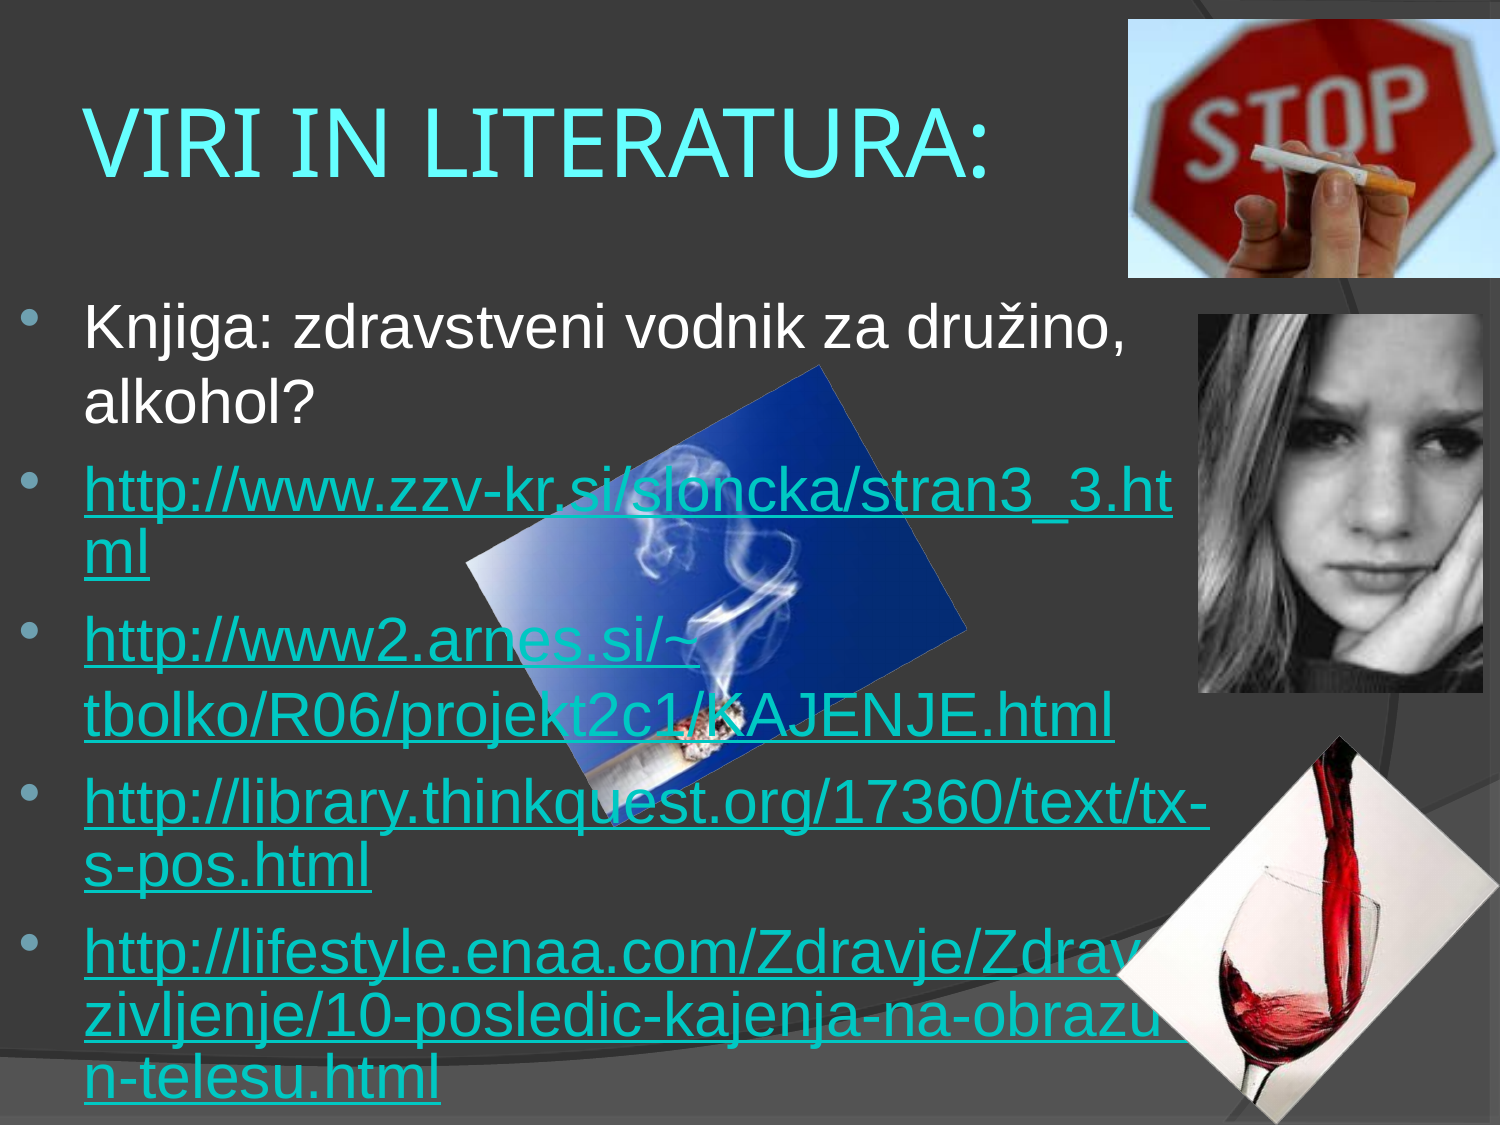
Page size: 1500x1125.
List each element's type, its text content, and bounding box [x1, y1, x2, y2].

title VIRI IN LITERATURA: [75, 45, 1128, 233]
picture [1115, 735, 1500, 1125]
list Knjiga: zdravstveni vodnik za družino, alkohol? http://www.zzv-kr.si/sloncka/stran3_3.html http://www2.arnes.si/~tbolko/R06/projekt2c1/KAJENJE.html http://library.thinkquest.org/17360/text/tx-s-pos.html http://lifestyle.enaa.com/Zdravje/Zdravo-zivljenje/10-posledic-kajenja-na-obrazu-in-telesu.html [0, 278, 1225, 1022]
picture [1128, 19, 1500, 278]
picture [1225, 314, 1483, 693]
